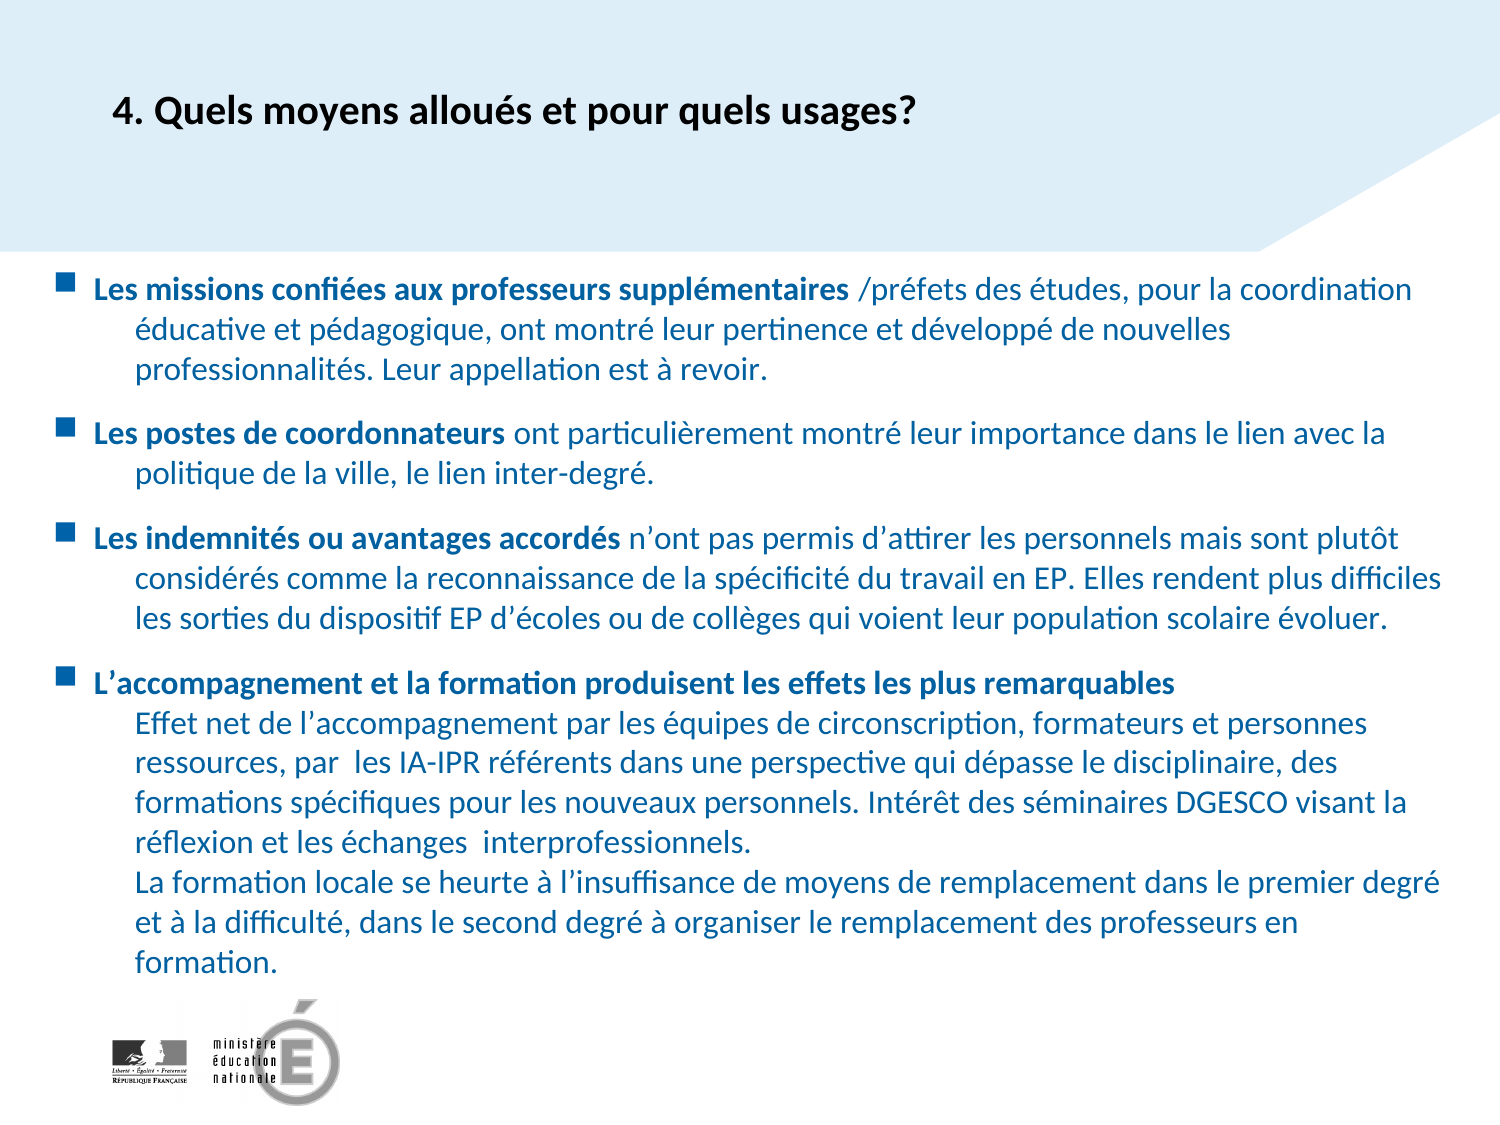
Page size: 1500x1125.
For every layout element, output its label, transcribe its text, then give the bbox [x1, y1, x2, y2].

list Les missions confiées aux professeurs supplémentaires /préfets des études, pour la coordination éducative et pédagogique, ont montré leur pertinence et développé de nouvelles professionnalités. Leur appellation est à revoir. Les postes de coordonnateurs ont particulièrement montré leur importance dans le lien avec la politique de la ville, le lien inter-degré. Les indemnités ou avantages accordés n’ont pas permis d’attirer les personnels mais sont plutôt considérés comme la reconnaissance de la spécificité du travail en EP. Elles rendent plus difficiles les sorties du dispositif EP d’écoles ou de collèges qui voient leur population scolaire évoluer. L’accompagnement et la formation produisent les effets les plus remarquables Effet net de l’accompagnement par les équipes de circonscription, formateurs et personnes ressources, par les IA-IPR référents dans une perspective qui dépasse le disciplinaire, des formations spécifiques pour les nouveaux personnels. Intérêt des séminaires DGESCO visant la réflexion et les échanges interprofessionnels. La formation locale se heurte à l’insuffisance de moyens de remplacement dans le premier degré et à la difficulté, dans le second degré à organiser le remplacement des professeurs en formation. [53, 267, 1447, 1073]
title 4. Quels moyens alloués et pour quels usages? [112, 21, 1388, 244]
